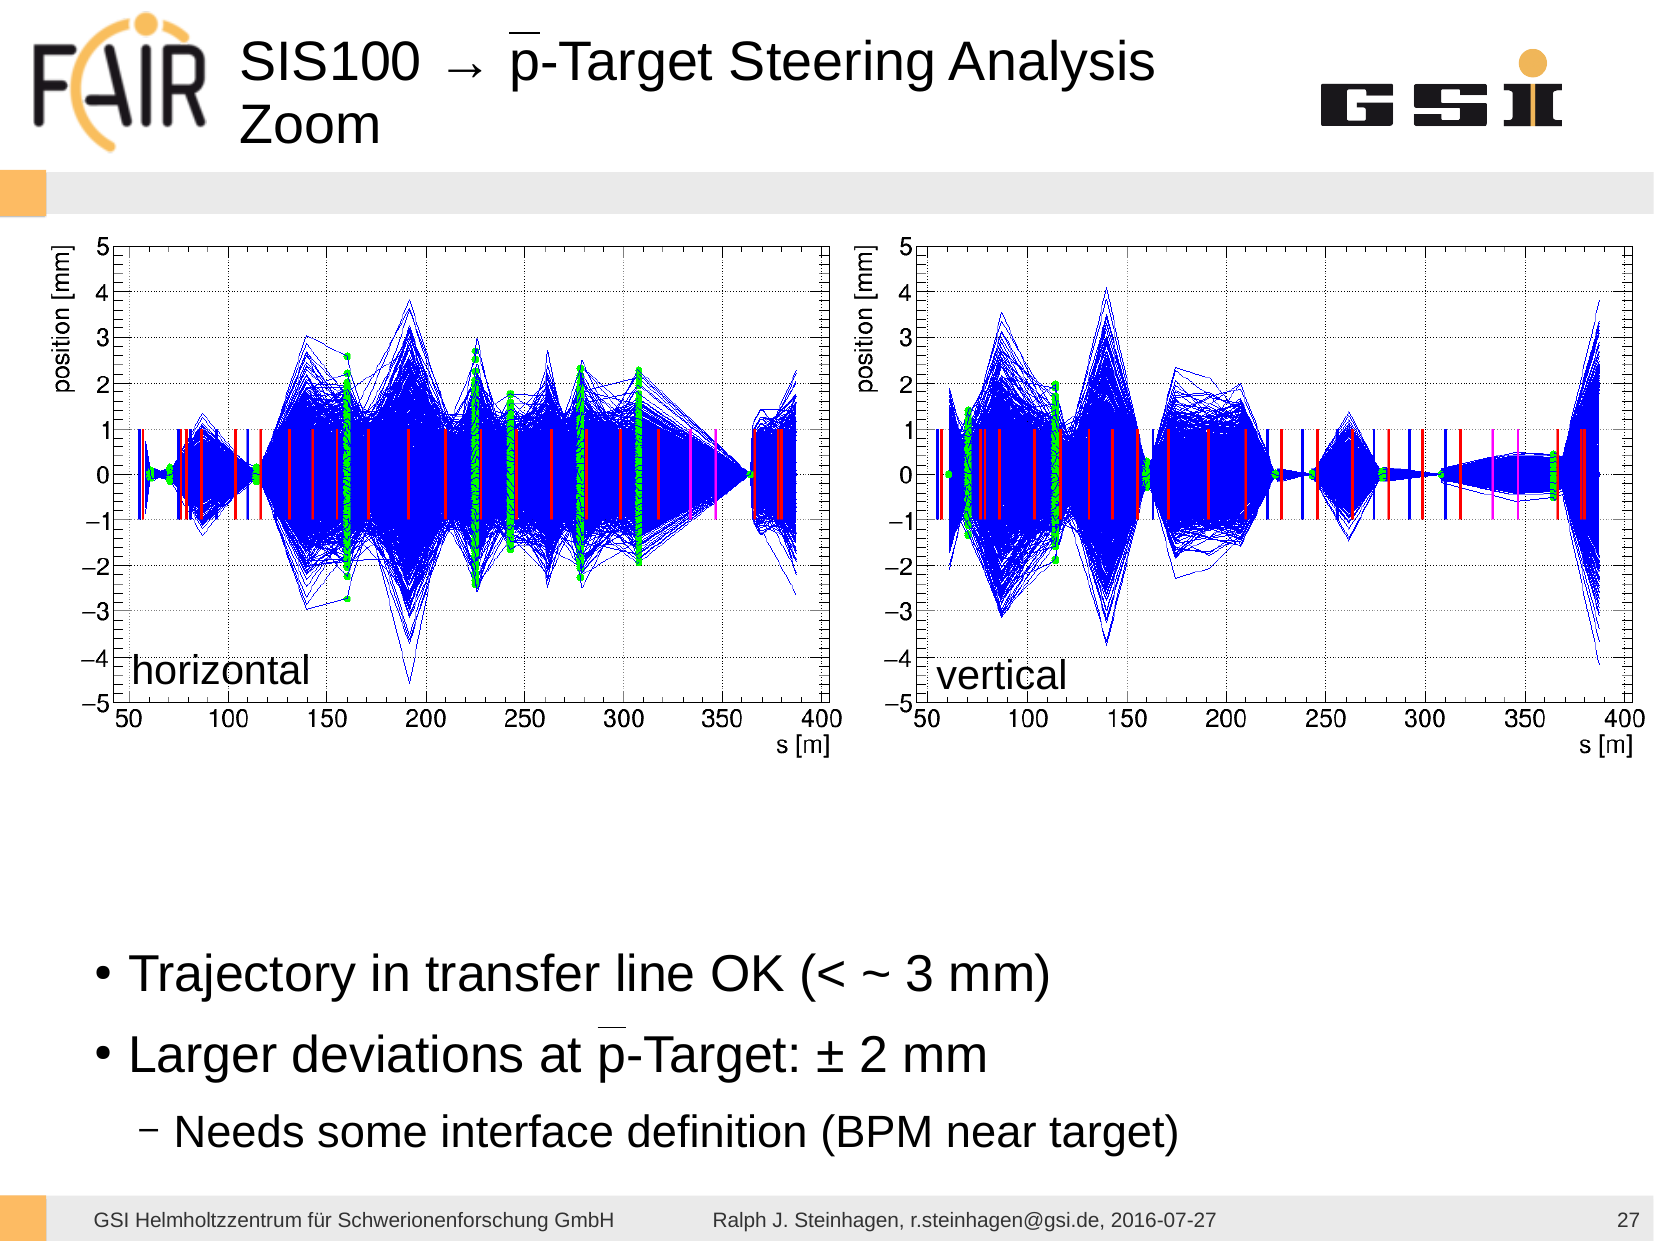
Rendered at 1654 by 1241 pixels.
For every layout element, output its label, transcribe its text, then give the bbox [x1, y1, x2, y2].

picture [1319, 46, 1564, 129]
list Trajectory in transfer line OK (< ~ 3 mm) Larger deviations at p-Target: ± 2 mm Needs some interface definition (BPM near target) [82, 944, 1571, 1158]
text_box horizontal [116, 640, 328, 703]
picture [13, 235, 1648, 766]
text_box vertical [921, 644, 1086, 708]
title SIS100 → p-Target Steering Analysis Zoom [239, 0, 1223, 196]
picture [33, 10, 207, 155]
